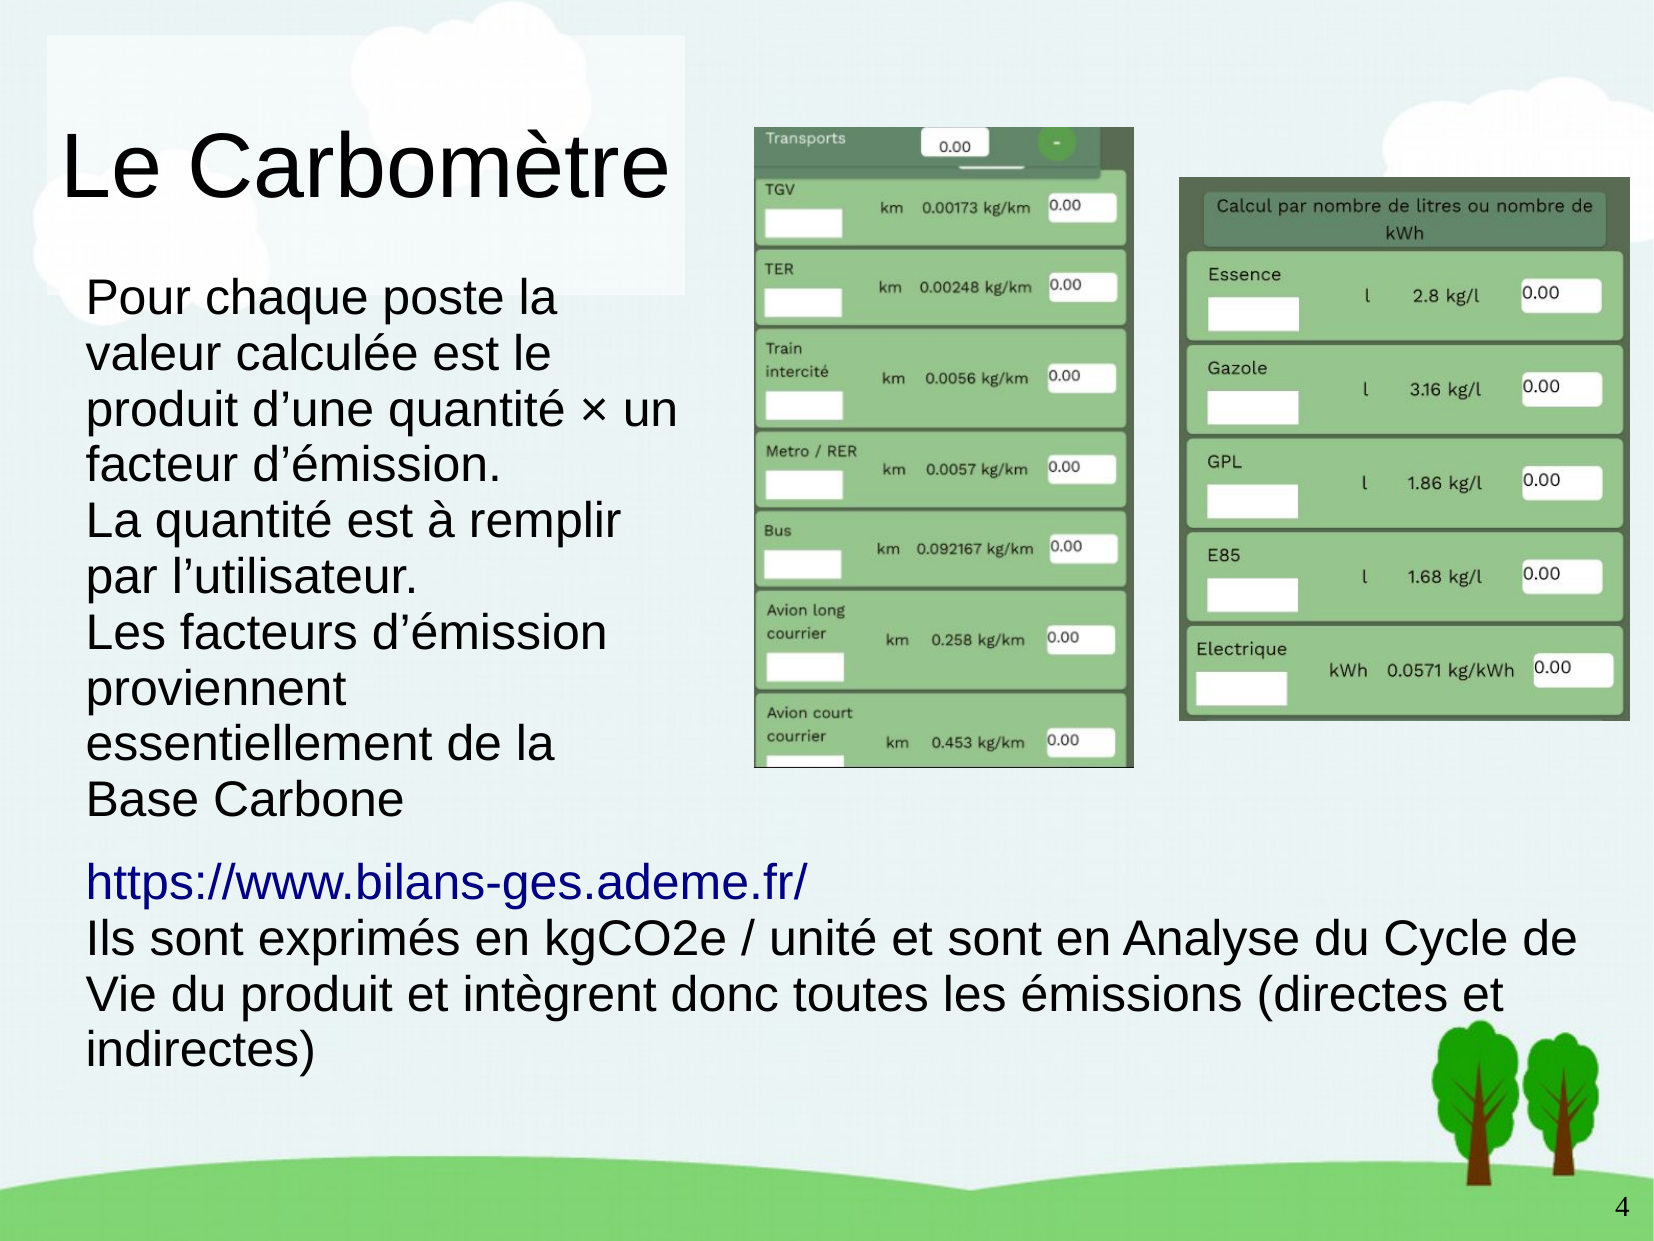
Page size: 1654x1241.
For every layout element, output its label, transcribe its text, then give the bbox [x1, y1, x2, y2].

text_box Pour chaque poste la valeur calculée est le produit d’une quantité × un facteur d’émission. La quantité est à remplir par l’utilisateur. Les facteurs d’émission proviennent essentiellement de la Base Carbone [70, 262, 697, 791]
title Le Carbomètre [47, 35, 686, 296]
picture [0, 0, 1654, 1241]
text_box https://www.bilans-ges.ademe.fr/ Ils sont exprimés en kgCO2e / unité et sont en Analyse du Cycle de Vie du produit et intègrent donc toutes les émissions (directes et indirectes) [70, 791, 1654, 1085]
